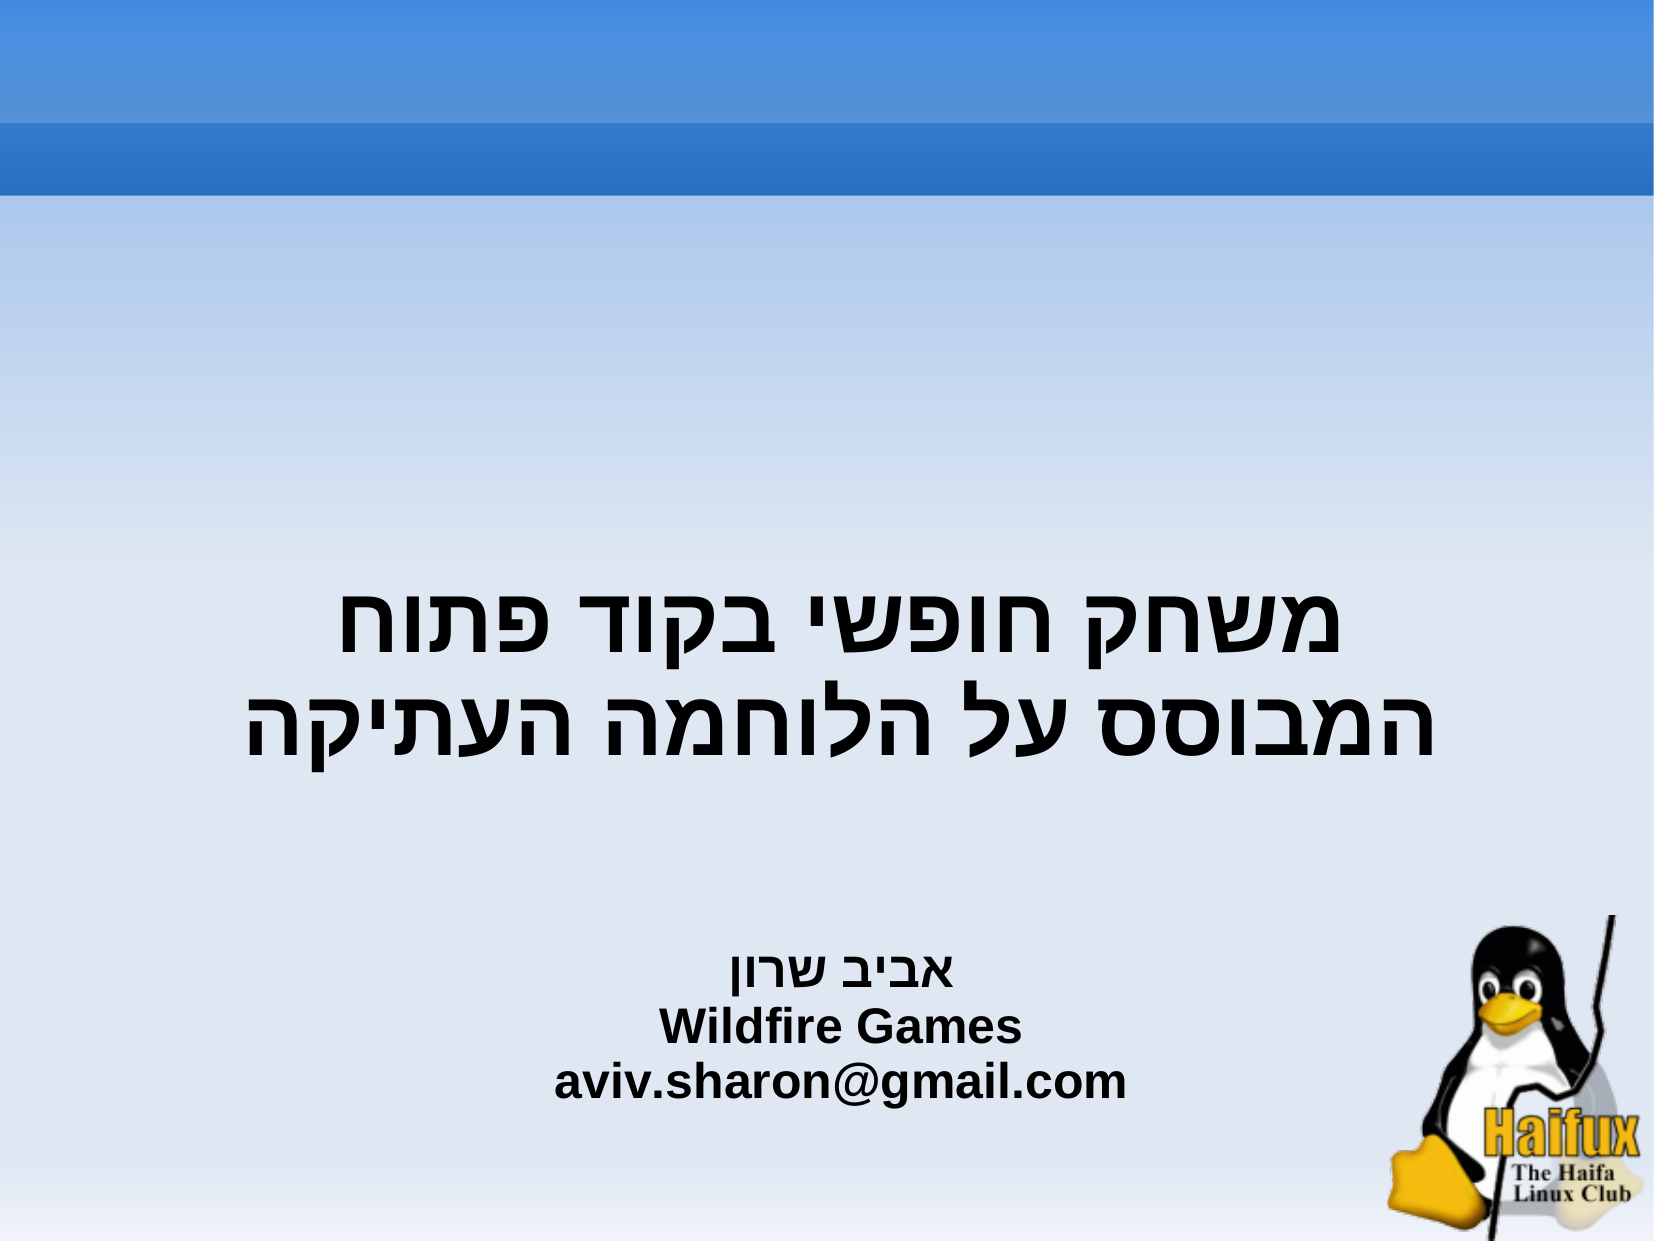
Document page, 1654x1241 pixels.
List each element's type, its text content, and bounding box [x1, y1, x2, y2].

text_box משחק חופשי בקוד פתוח המבוסס על הלוחמה העתיקה אביב שרון Wildfire Games aviv.sharon@gmail.com [59, 292, 1625, 1201]
picture [0, 0, 1654, 1241]
